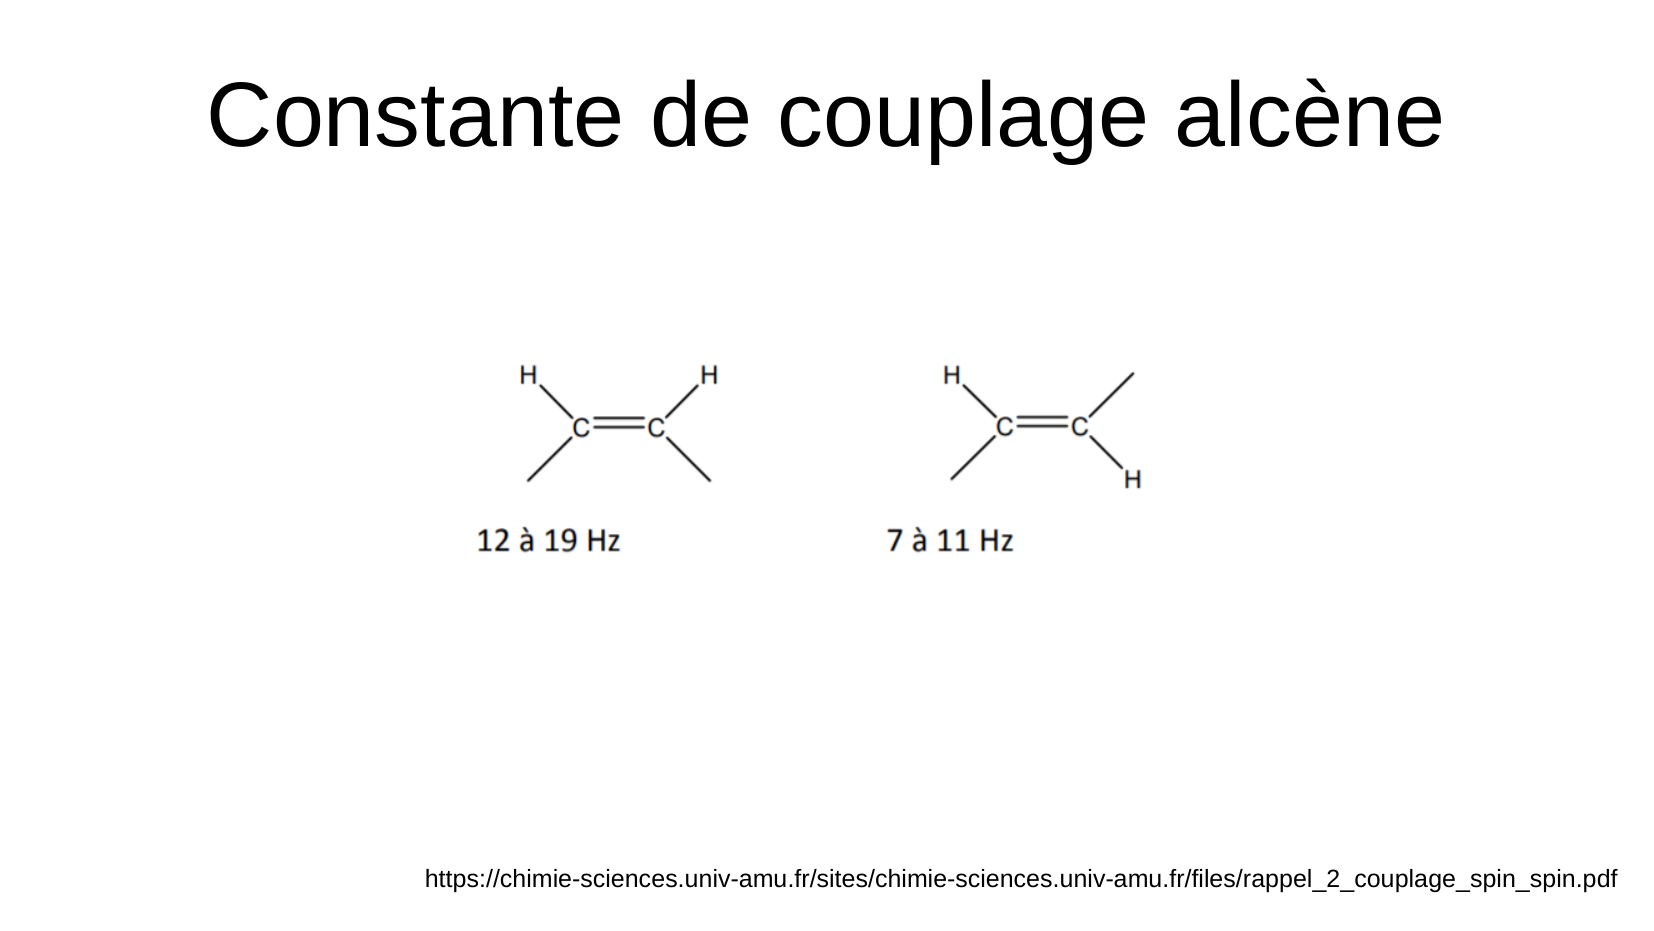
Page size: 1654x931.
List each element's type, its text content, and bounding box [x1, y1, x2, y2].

title Constante de couplage alcène [82, 37, 1571, 193]
picture [425, 336, 1228, 591]
text_box https://chimie-sciences.univ-amu.fr/sites/chimie-sciences.univ-amu.fr/files/rappel_2_couplage_spin_spin.pdf [409, 857, 1654, 931]
